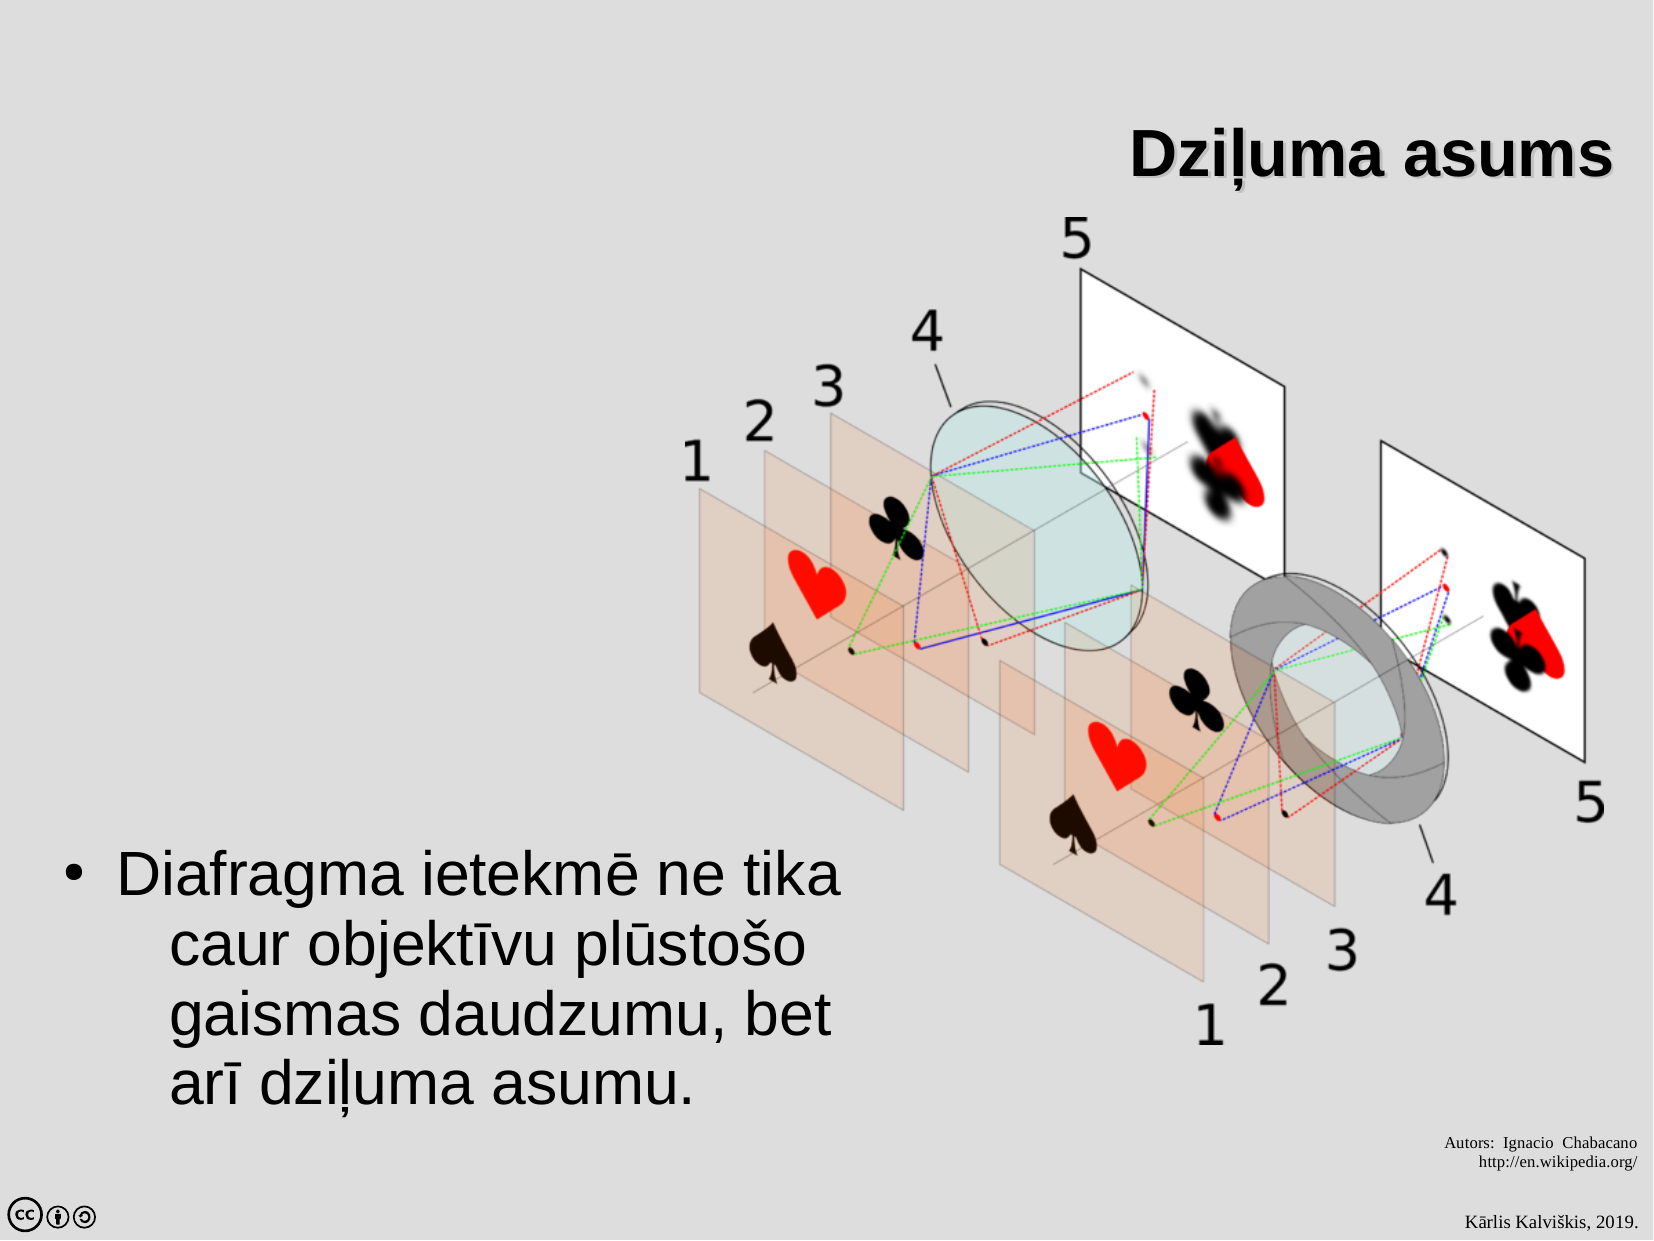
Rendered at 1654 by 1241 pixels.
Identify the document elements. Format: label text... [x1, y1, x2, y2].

list Diafragma ietekmē ne tika caur objektīvu plūstošo gaismas daudzumu, bet arī dziļuma asumu. [27, 838, 919, 1166]
text_box Autors: Ignacio Chabacano http://en.wikipedia.org/ [1429, 1126, 1653, 1179]
title Dziļuma asums [42, 49, 1615, 257]
picture [685, 217, 1604, 1045]
